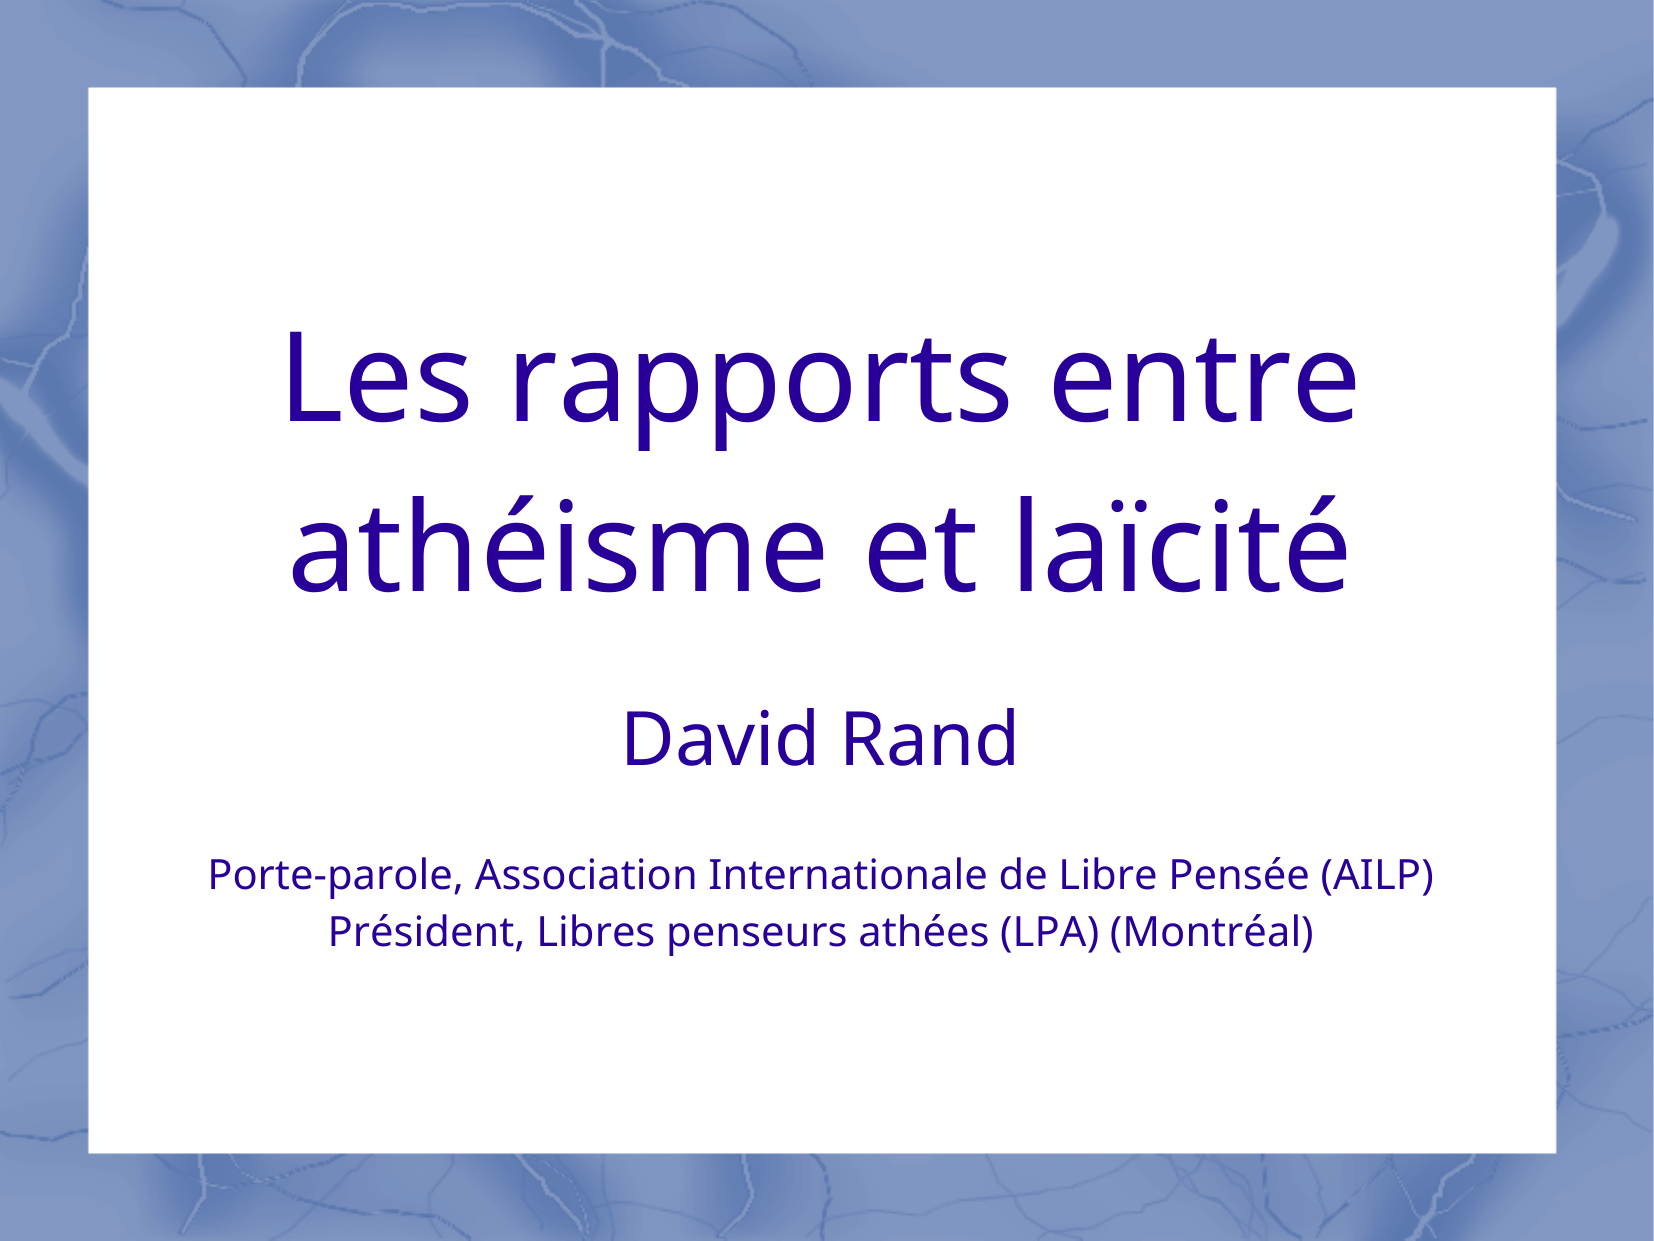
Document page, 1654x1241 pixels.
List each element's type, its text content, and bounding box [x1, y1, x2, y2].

title Les rapports entre athéisme et laïcité David Rand Porte-parole, Association Internationale de Libre Pensée (AILP) Président, Libres penseurs athées (LPA) (Montréal) [82, 88, 1560, 1158]
picture [0, 0, 1654, 1241]
